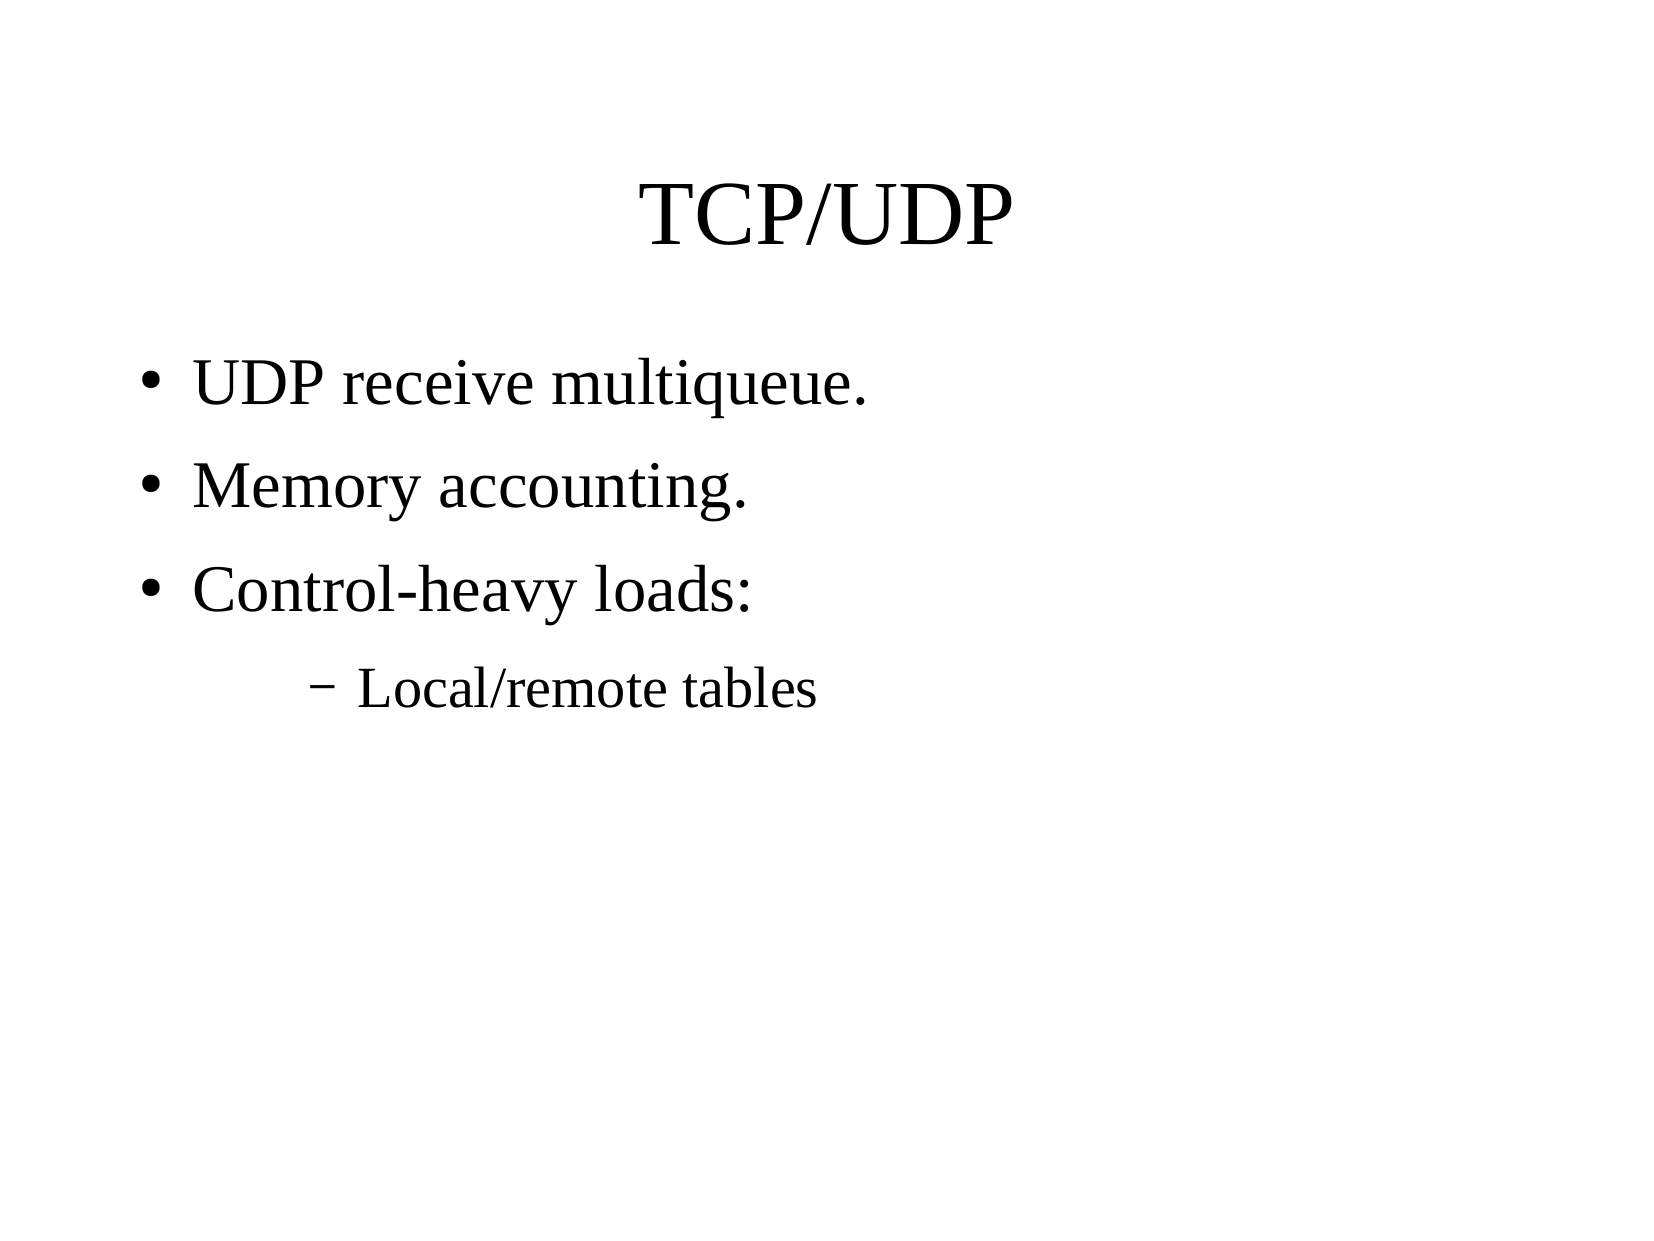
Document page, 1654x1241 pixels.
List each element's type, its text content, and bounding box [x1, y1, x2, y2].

list UDP receive multiqueue. Memory accounting. Control-heavy loads: Local/remote tables [121, 344, 1534, 1127]
title TCP/UDP [121, 110, 1534, 318]
